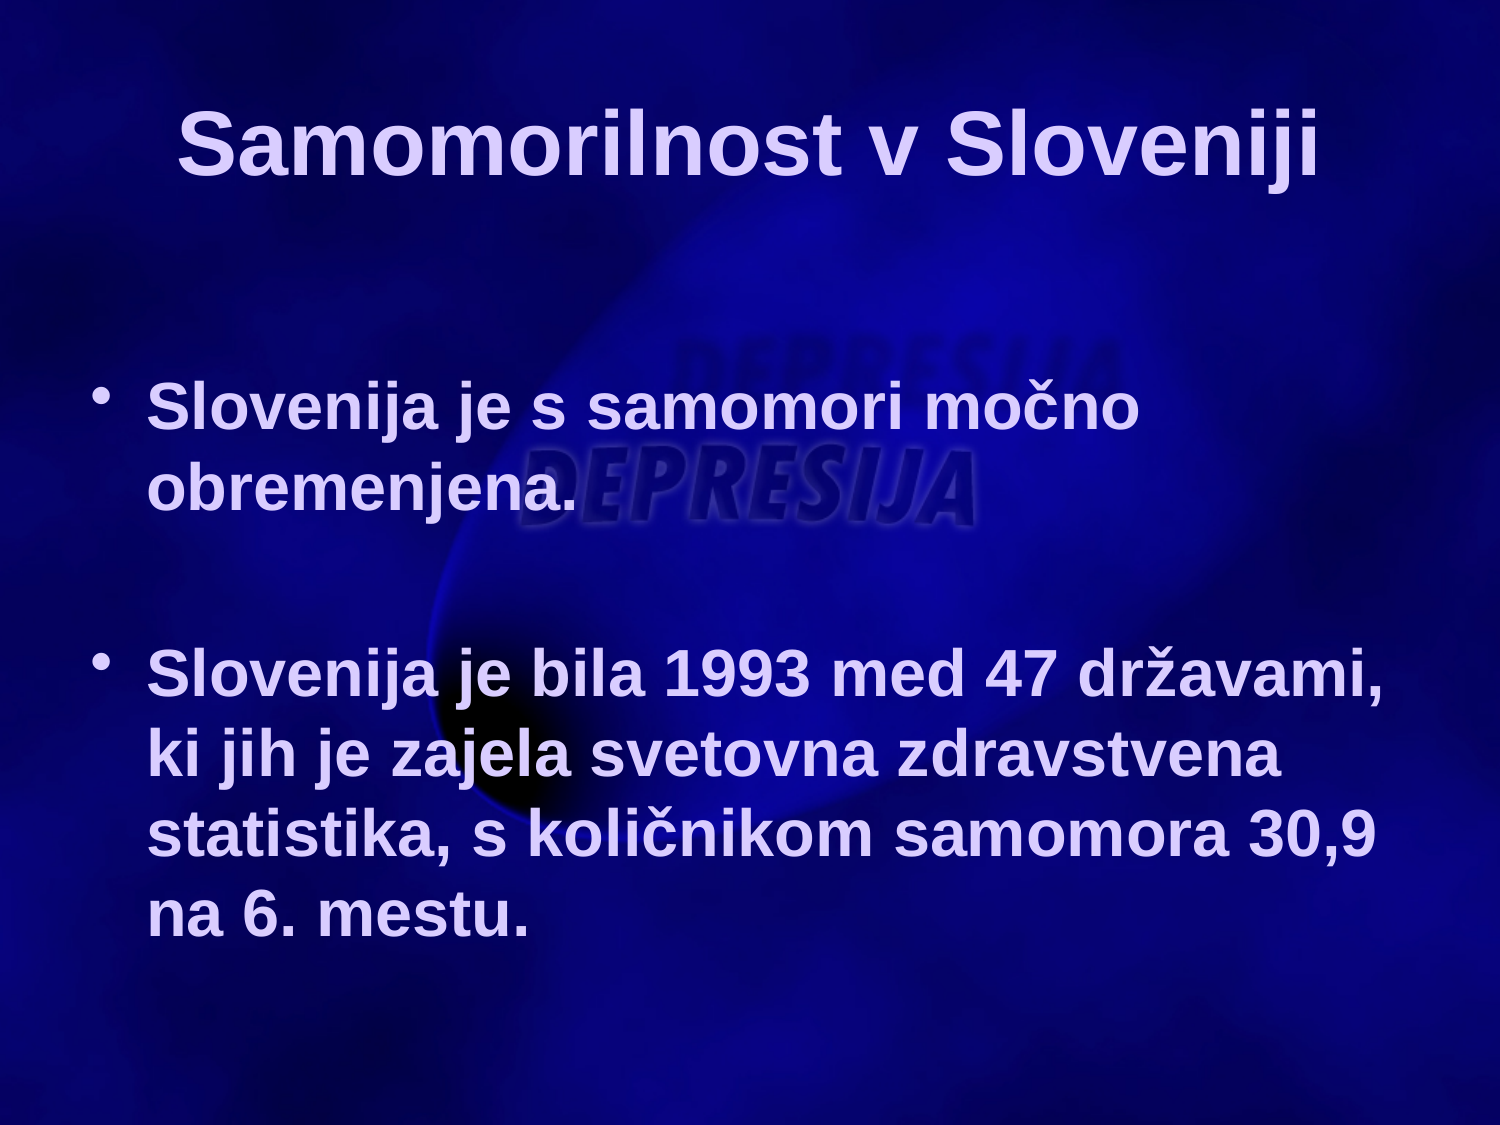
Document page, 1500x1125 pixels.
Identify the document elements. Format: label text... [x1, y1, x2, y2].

picture [0, 0, 1500, 1125]
title Samomorilnost v Sloveniji [75, 45, 1425, 233]
list Slovenija je s samomori močno obremenjena. Slovenija je bila 1993 med 47 državami, ki jih je zajela svetovna zdravstvena statistika, s količnikom samomora 30,9 na 6. mestu. [75, 262, 1425, 1005]
